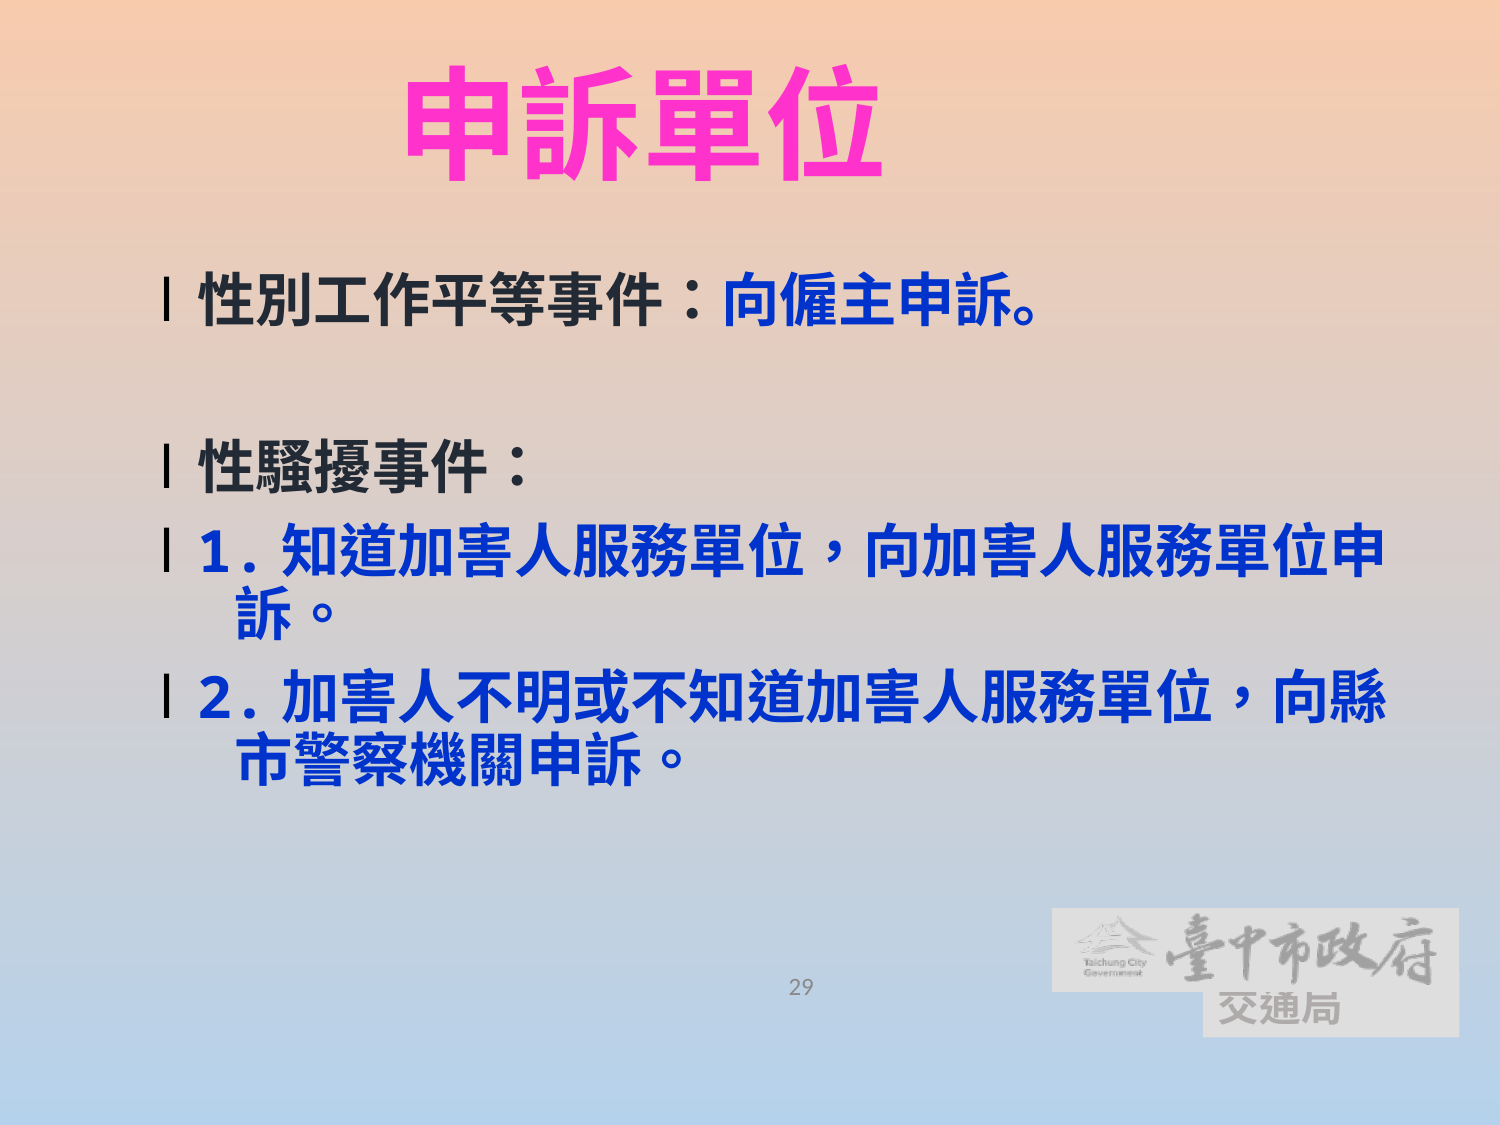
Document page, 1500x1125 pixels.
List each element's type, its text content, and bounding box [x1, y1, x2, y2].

list 性別工作平等事件：向僱主申訴。 性騷擾事件： 1.知道加害人服務單位，向加害人服務單位申訴。 2.加害人不明或不知道加害人服務單位，向縣市警察機關申訴。 [144, 263, 1434, 883]
text_box 29 [773, 944, 886, 1027]
text_box 申訴單位 [96, 57, 1188, 202]
